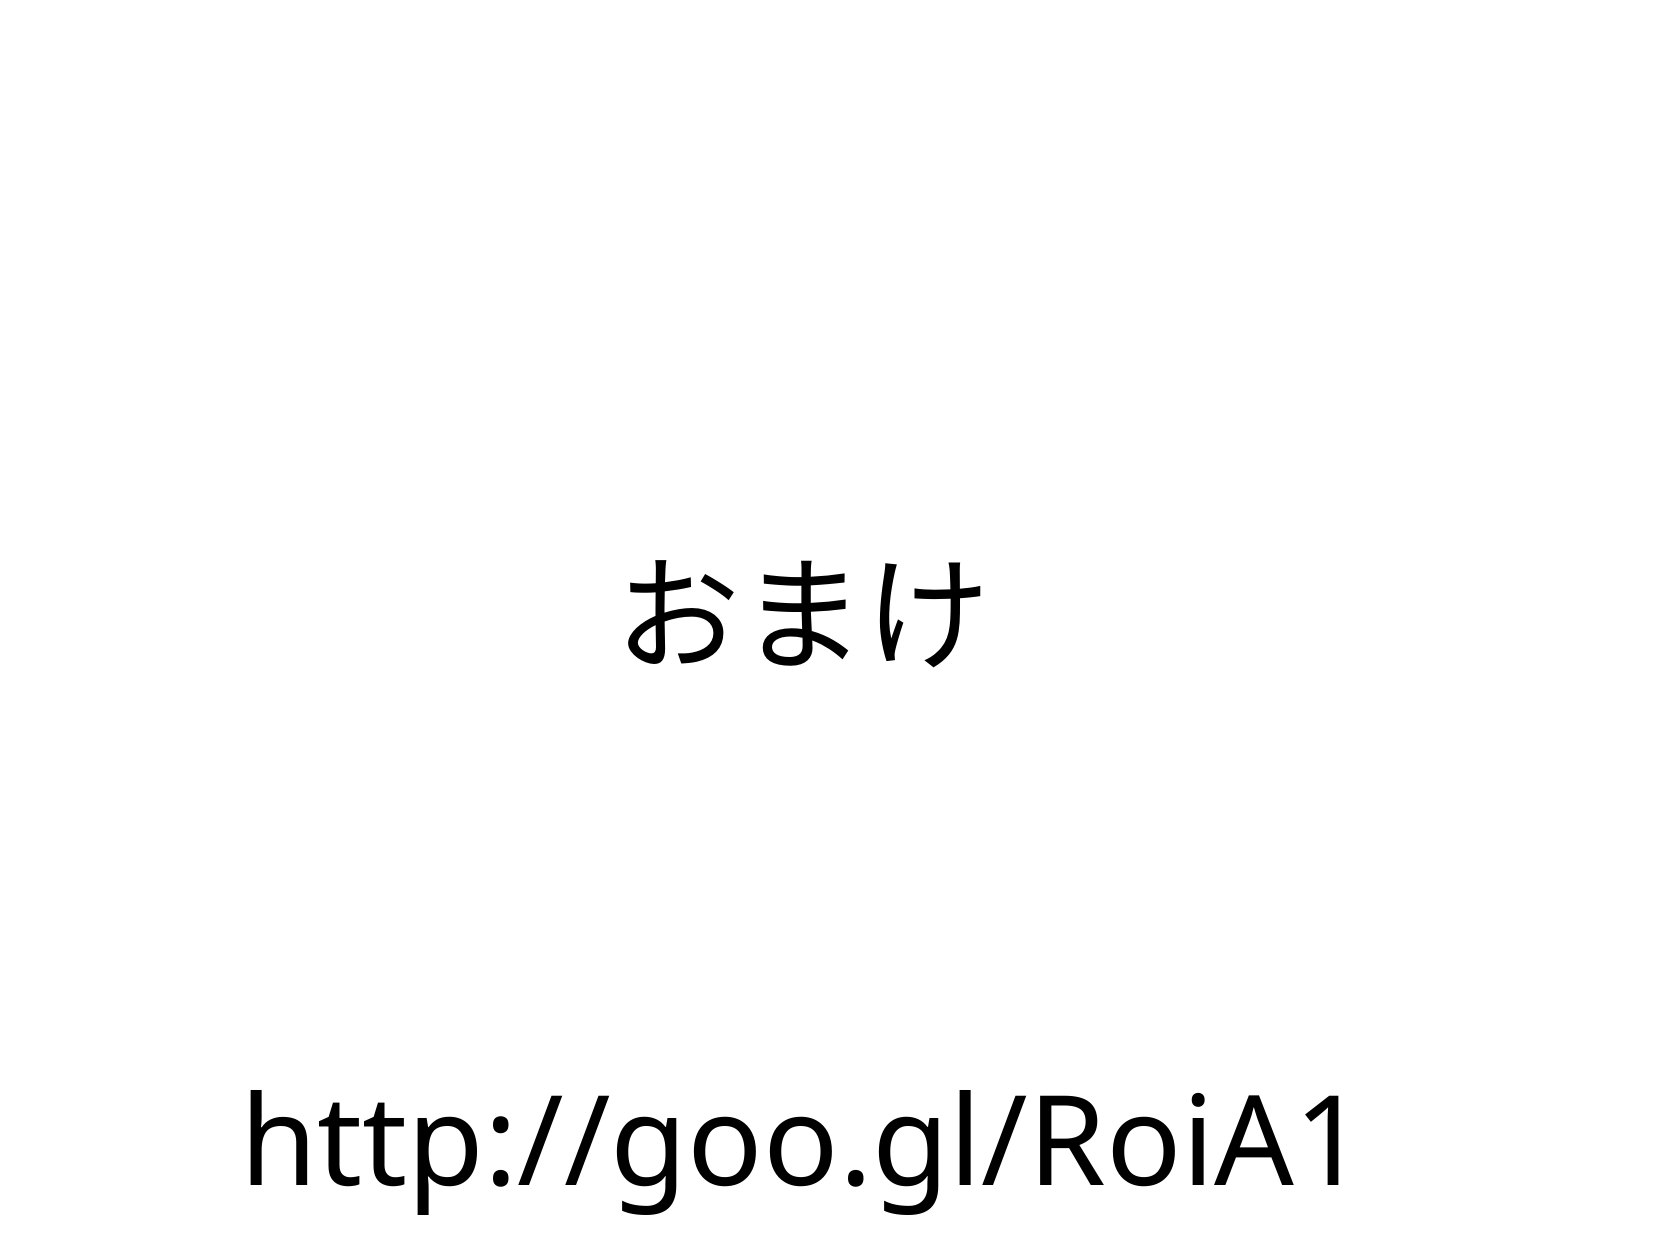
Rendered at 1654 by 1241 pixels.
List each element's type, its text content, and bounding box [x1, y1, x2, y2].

title おまけ [59, 502, 1548, 710]
title http://goo.gl/RoiA1 [59, 1033, 1548, 1241]
